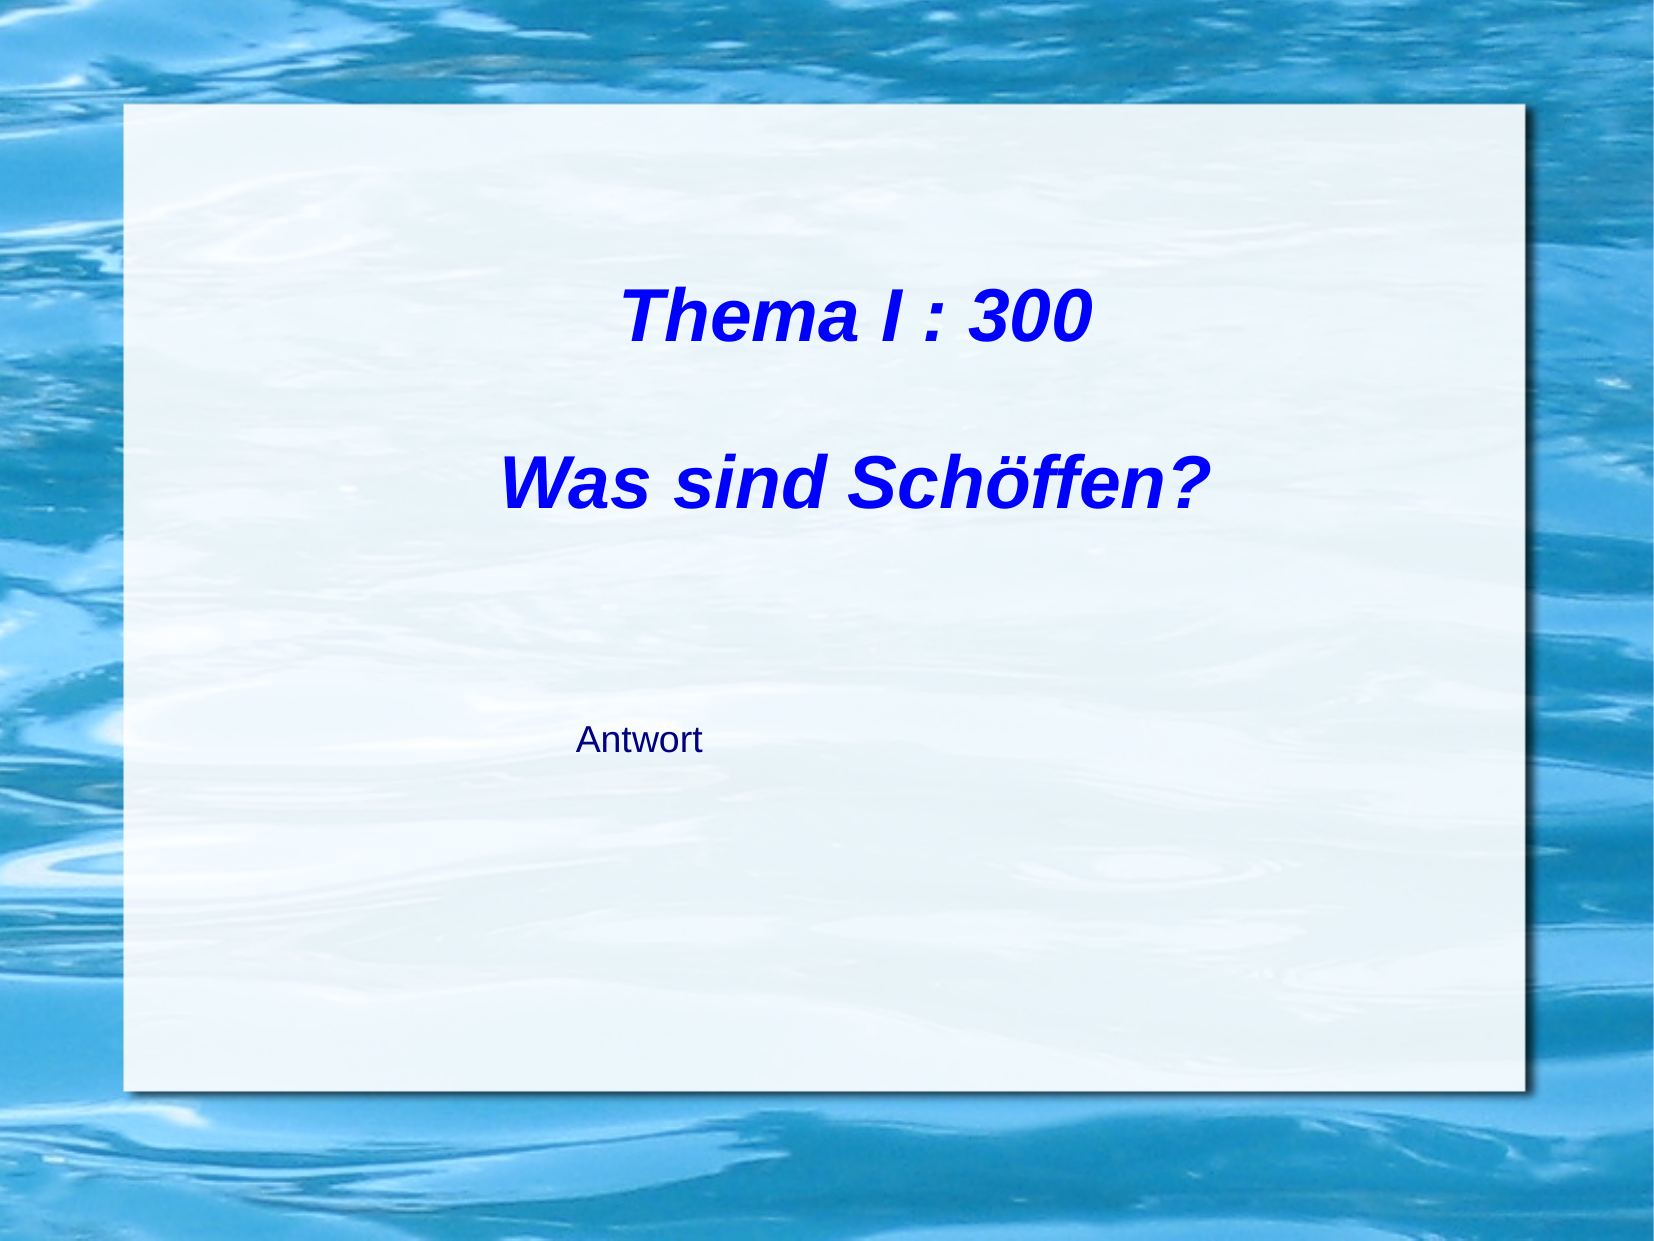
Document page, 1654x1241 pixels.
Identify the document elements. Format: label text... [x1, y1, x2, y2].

text_box Antwort [561, 710, 975, 768]
picture [0, 0, 1654, 1241]
text_box Thema I : 300 Was sind Schöffen? [324, 265, 1388, 617]
